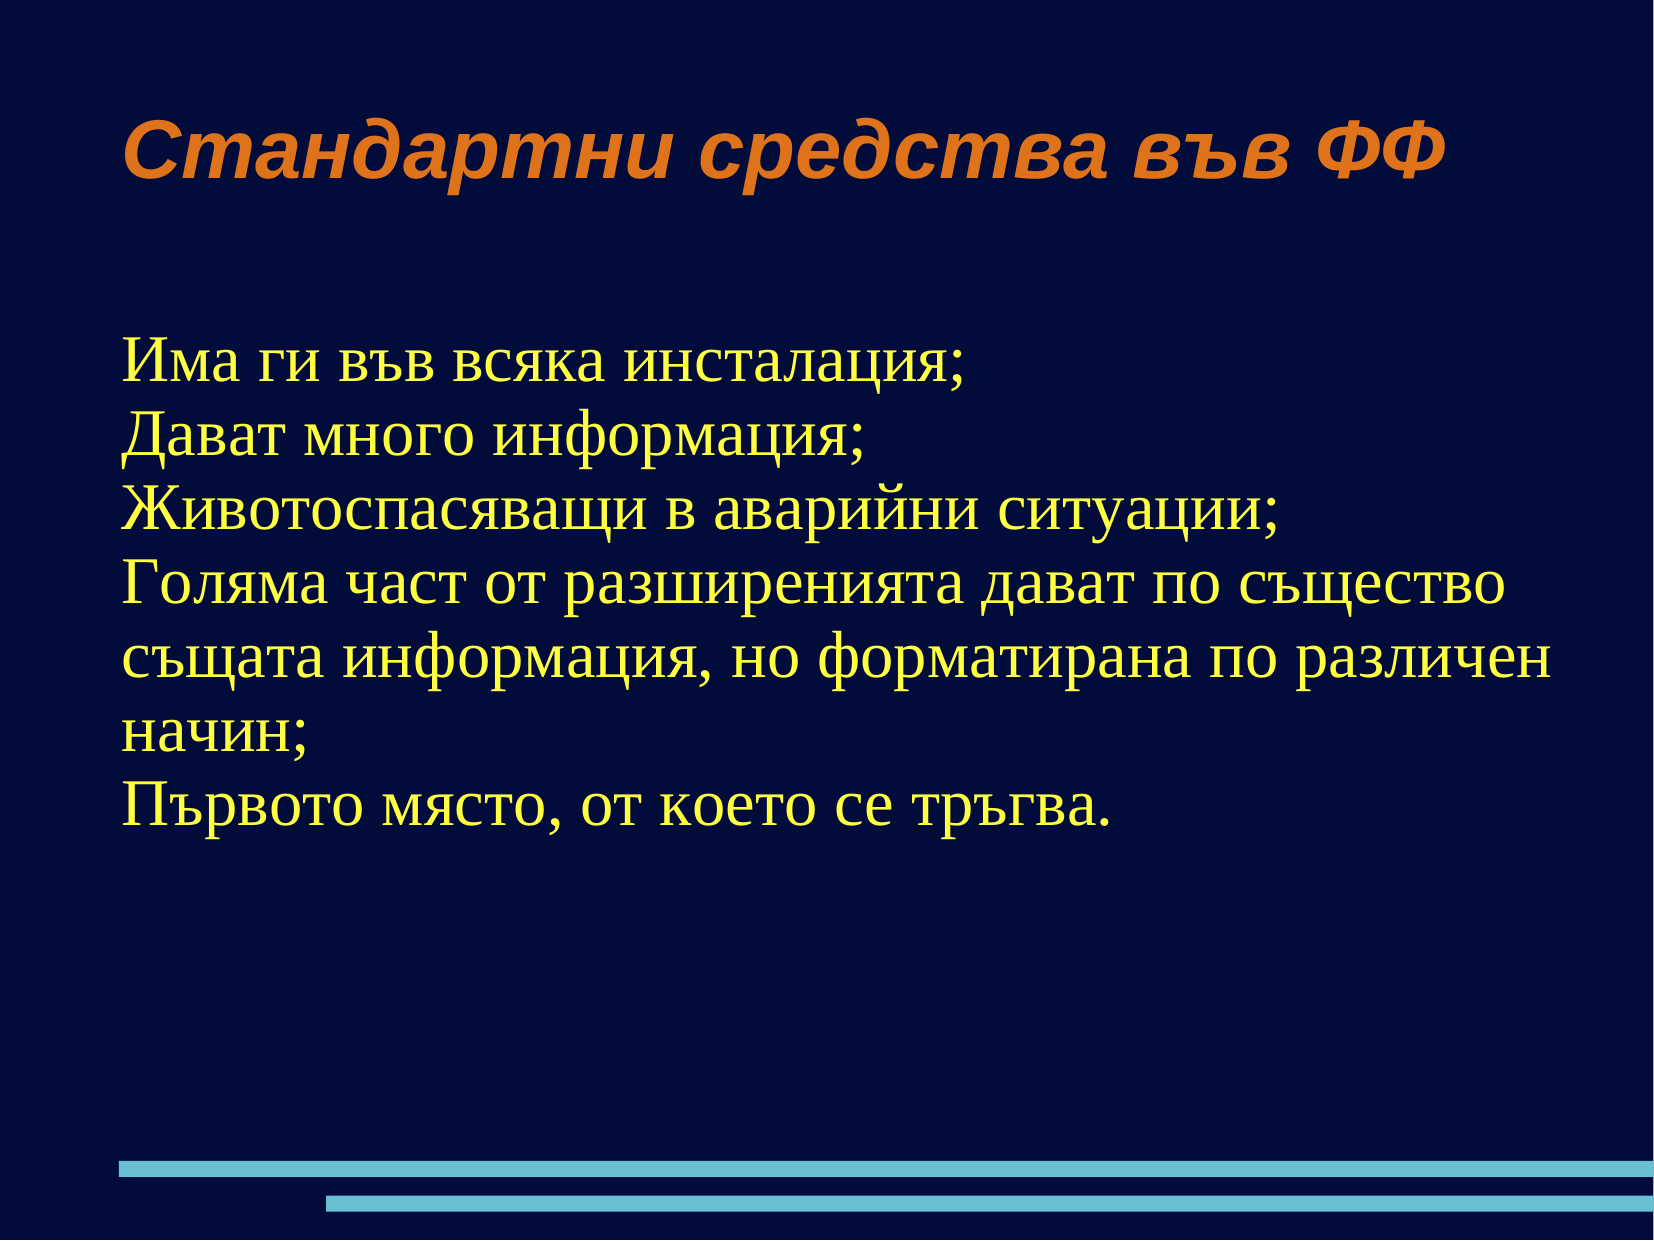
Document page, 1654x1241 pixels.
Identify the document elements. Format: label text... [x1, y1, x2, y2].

title Стандартни средства във ФФ [121, 46, 1534, 254]
list Има ги във всяка инсталация; Дават много информация; Животоспасяващи в аварийни ситуации; Голяма част от разширенията дават по същество същата информация, но форматирана по различен начин; Първото място, от което се тръгва. [121, 322, 1561, 1133]
